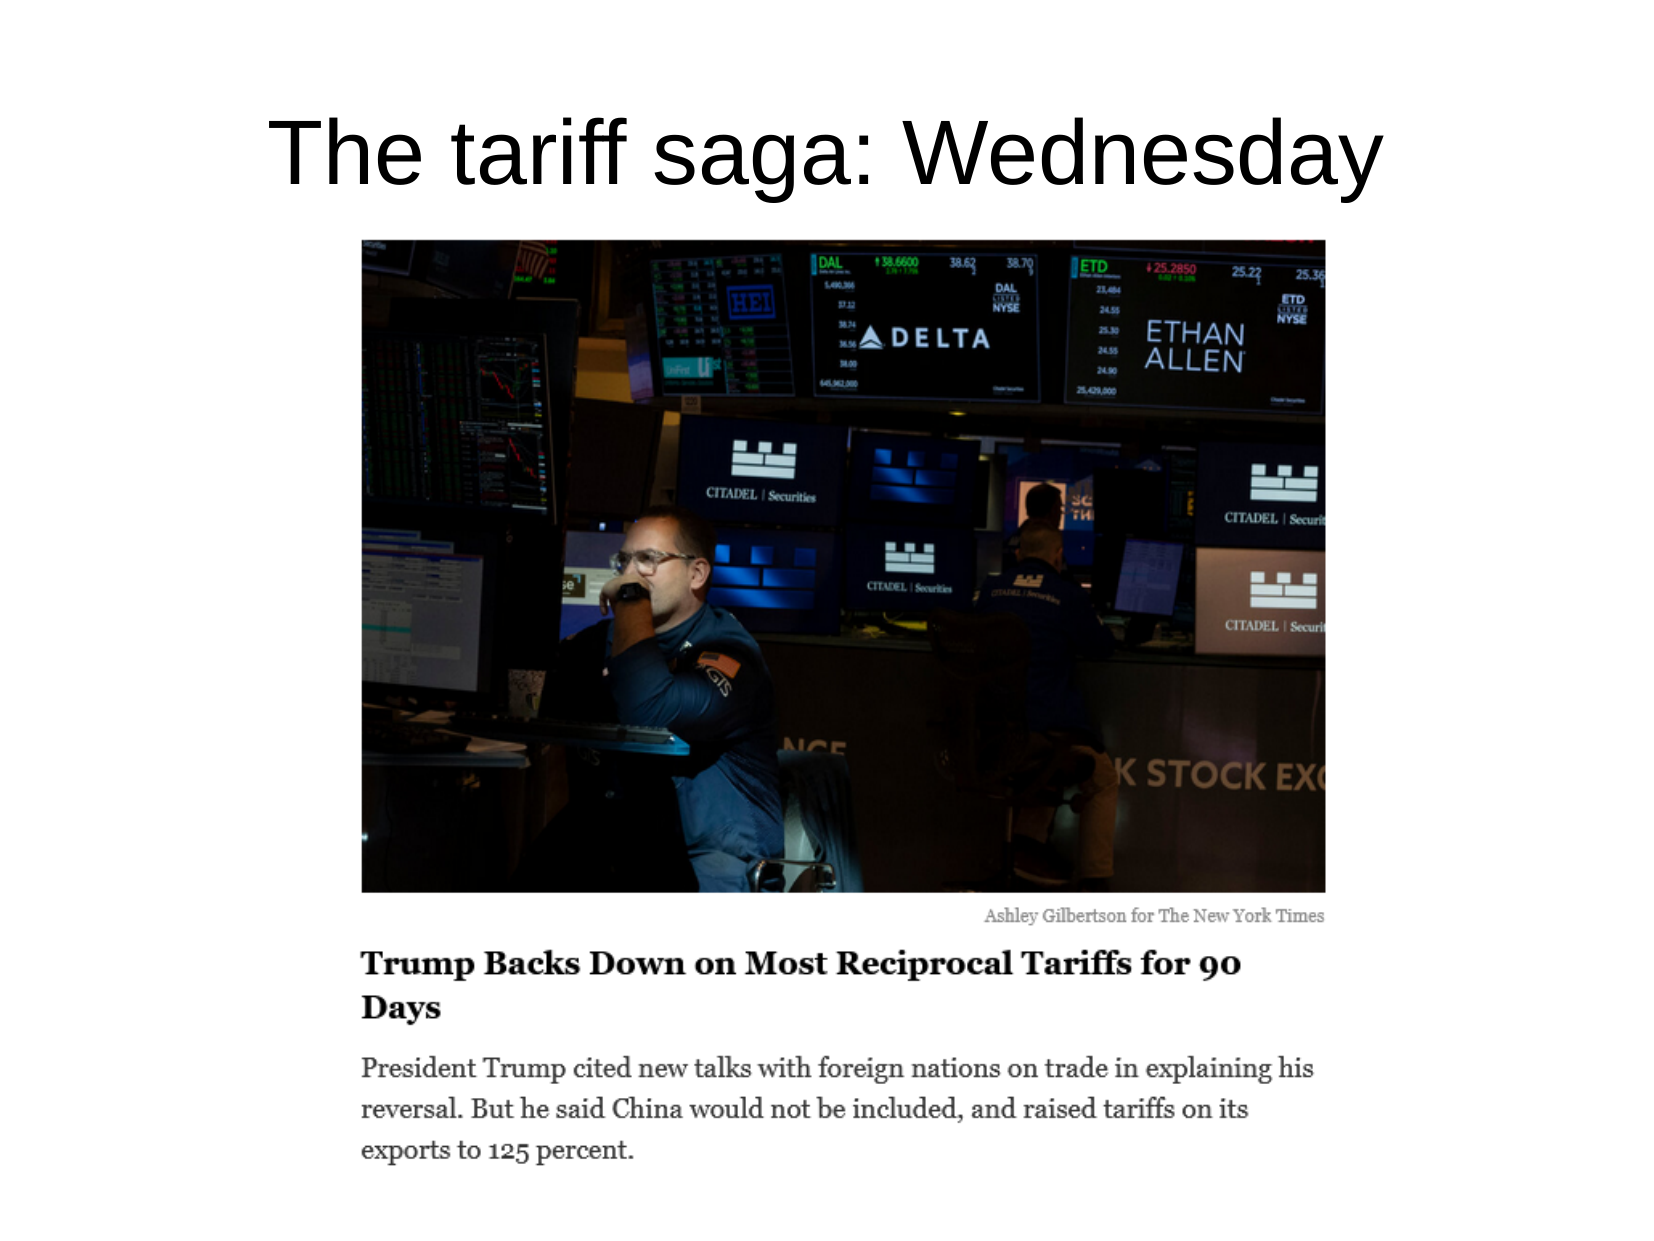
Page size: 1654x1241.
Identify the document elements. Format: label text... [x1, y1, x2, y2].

title The tariff saga: Wednesday [82, 49, 1571, 257]
picture [338, 224, 1382, 1177]
